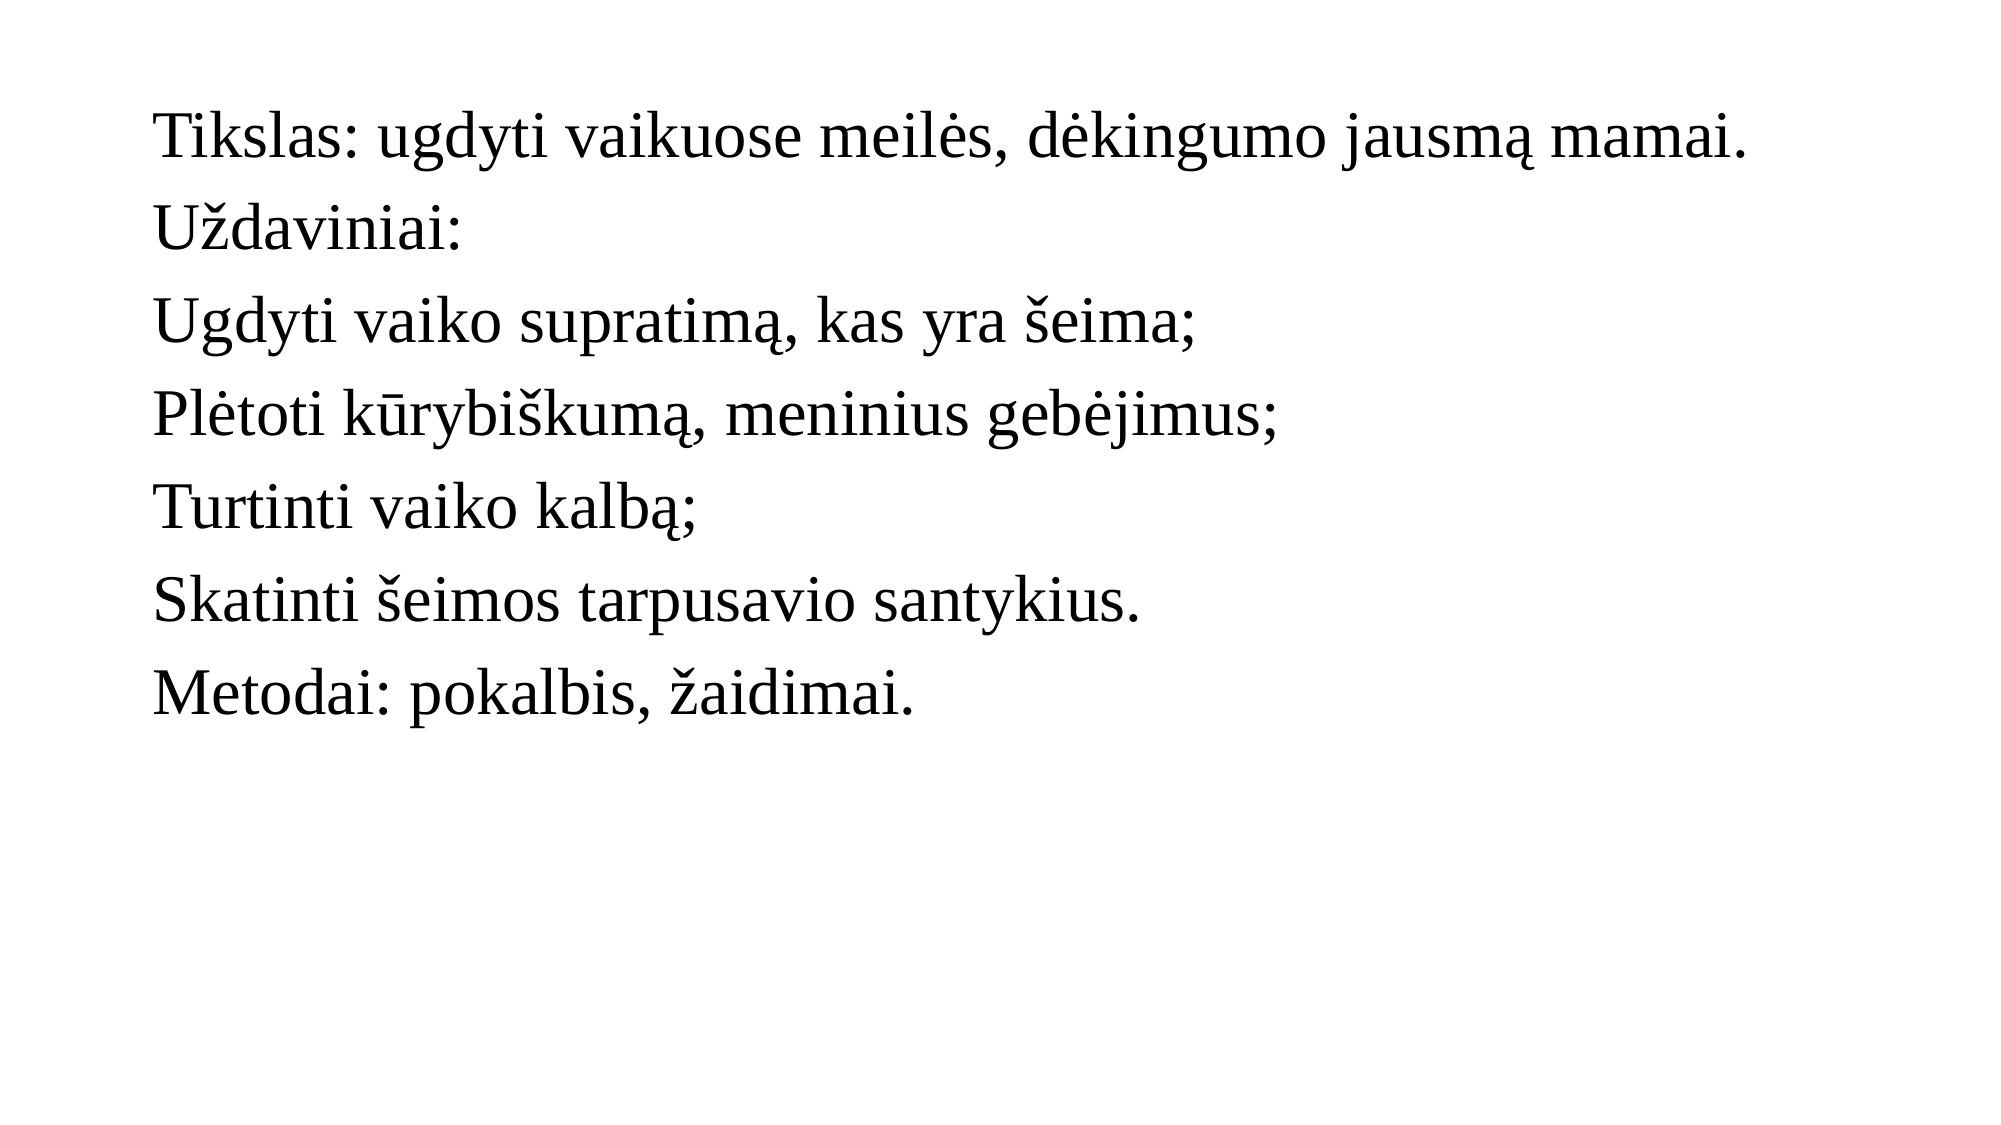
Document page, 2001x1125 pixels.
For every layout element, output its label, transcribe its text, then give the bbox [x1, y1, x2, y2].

list Tikslas: ugdyti vaikuose meilės, dėkingumo jausmą mamai. Uždaviniai: Ugdyti vaiko supratimą, kas yra šeima; Plėtoti kūrybiškumą, meninius gebėjimus; Turtinti vaiko kalbą; Skatinti šeimos tarpusavio santykius. Metodai: pokalbis, žaidimai. [137, 91, 1863, 1014]
